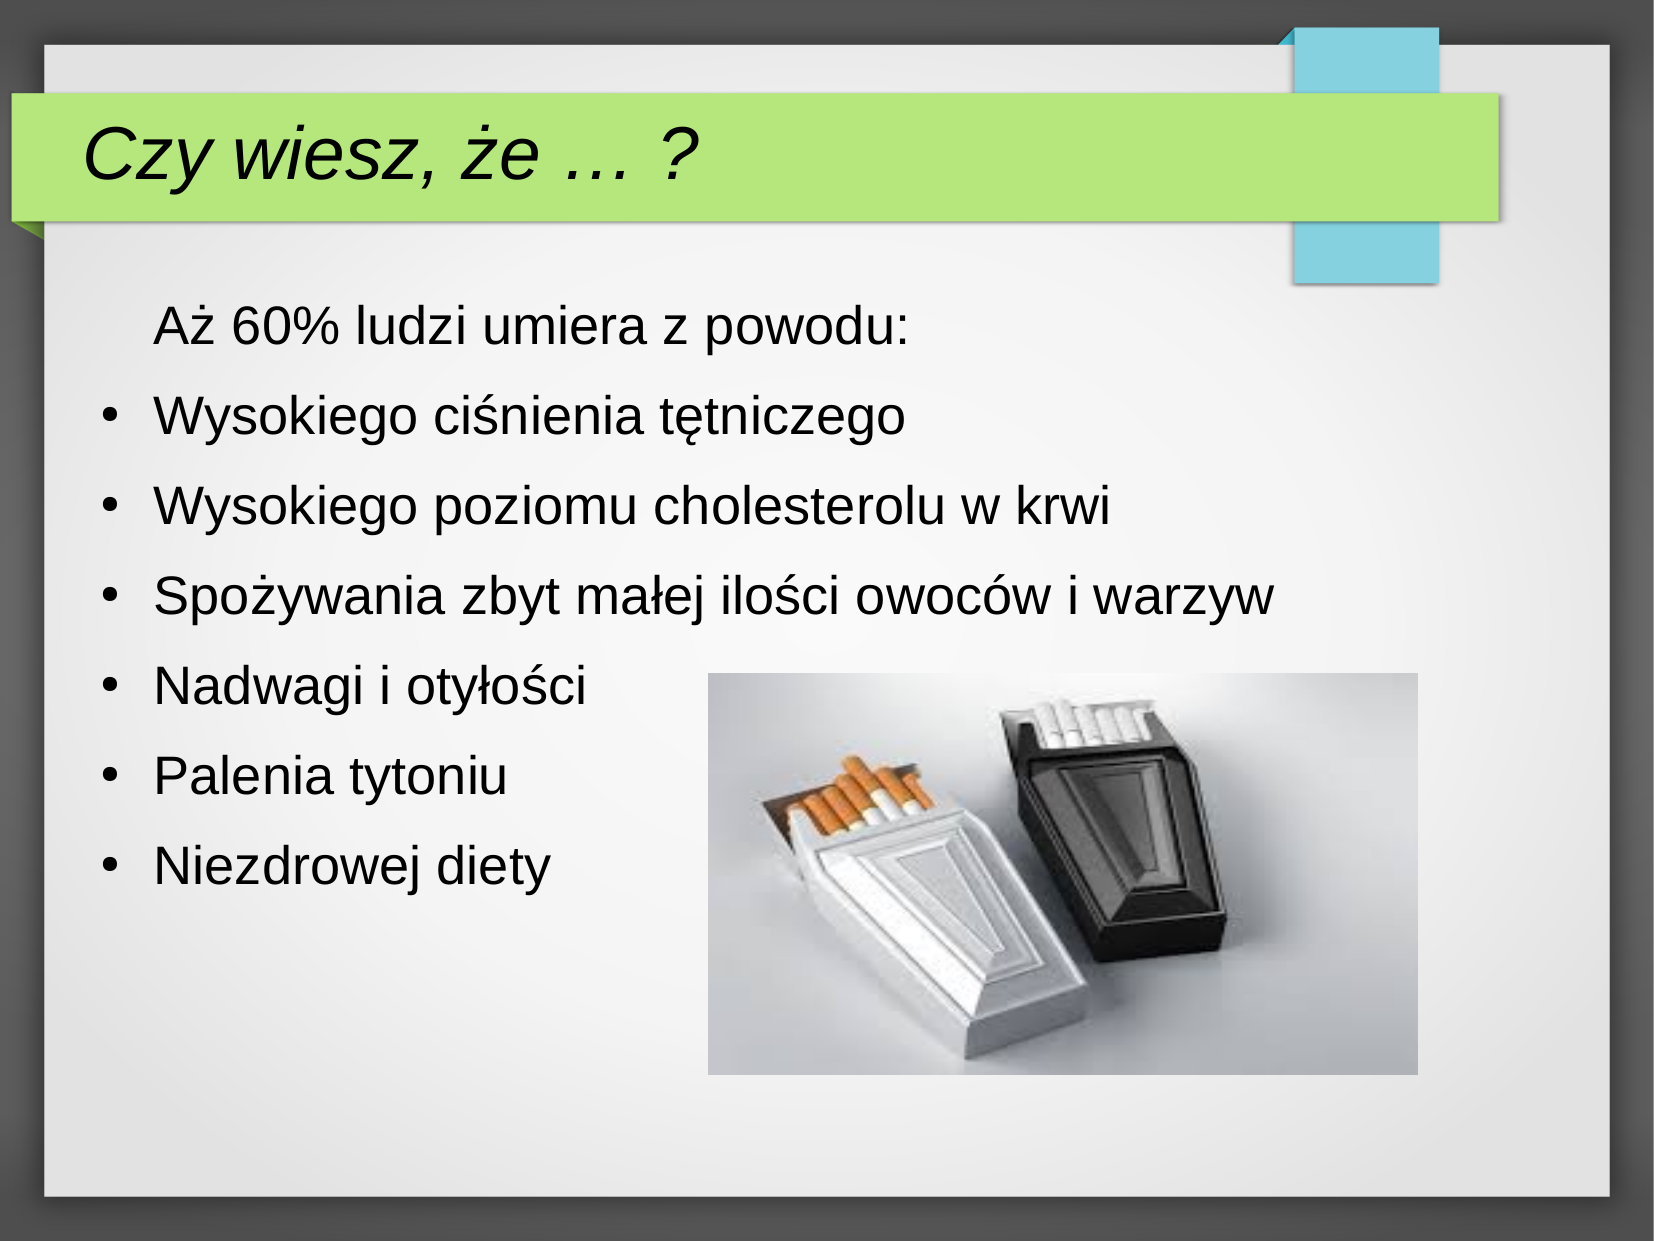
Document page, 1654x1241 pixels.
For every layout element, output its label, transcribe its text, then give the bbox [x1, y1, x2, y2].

title Czy wiesz, że … ? [82, 94, 1264, 213]
picture [0, 0, 1654, 1241]
list Aż 60% ludzi umiera z powodu: Wysokiego ciśnienia tętniczego Wysokiego poziomu cholesterolu w krwi Spożywania zbyt małej ilości owoców i warzyw Nadwagi i otyłości Palenia tytoniu Niezdrowej diety [82, 295, 1571, 1015]
